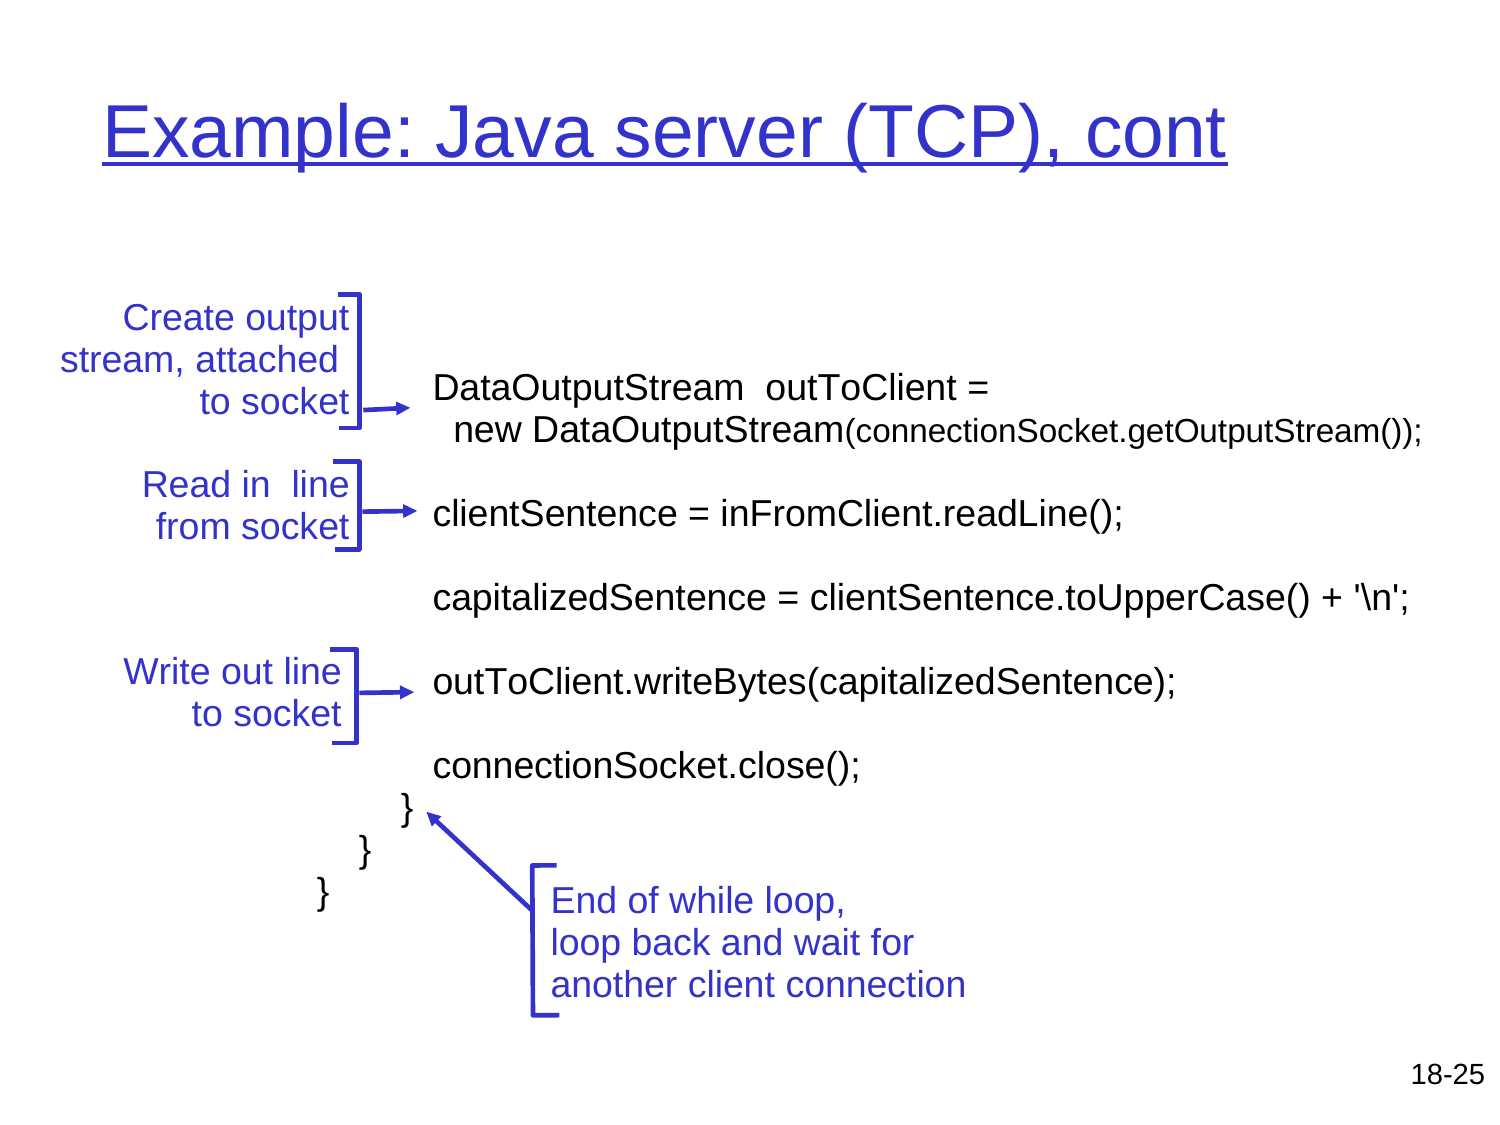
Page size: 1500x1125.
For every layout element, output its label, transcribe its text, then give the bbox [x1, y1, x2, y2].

text_box Create output stream, attached to socket [20, 289, 365, 431]
title Example: Java server (TCP), cont [87, 37, 1363, 225]
text_box Read in line from socket [126, 455, 365, 555]
text_box DataOutputStream outToClient = new DataOutputStream(connectionSocket.getOutputStream()); clientSentence = inFromClient.readLine(); capitalizedSentence = clientSentence.toUpperCase() + '\n'; outToClient.writeBytes(capitalizedSentence); connectionSocket.close(); } } } [302, 284, 1449, 976]
text_box Write out line to socket [108, 642, 357, 743]
text_box End of while loop, loop back and wait for another client connection [535, 871, 982, 1013]
